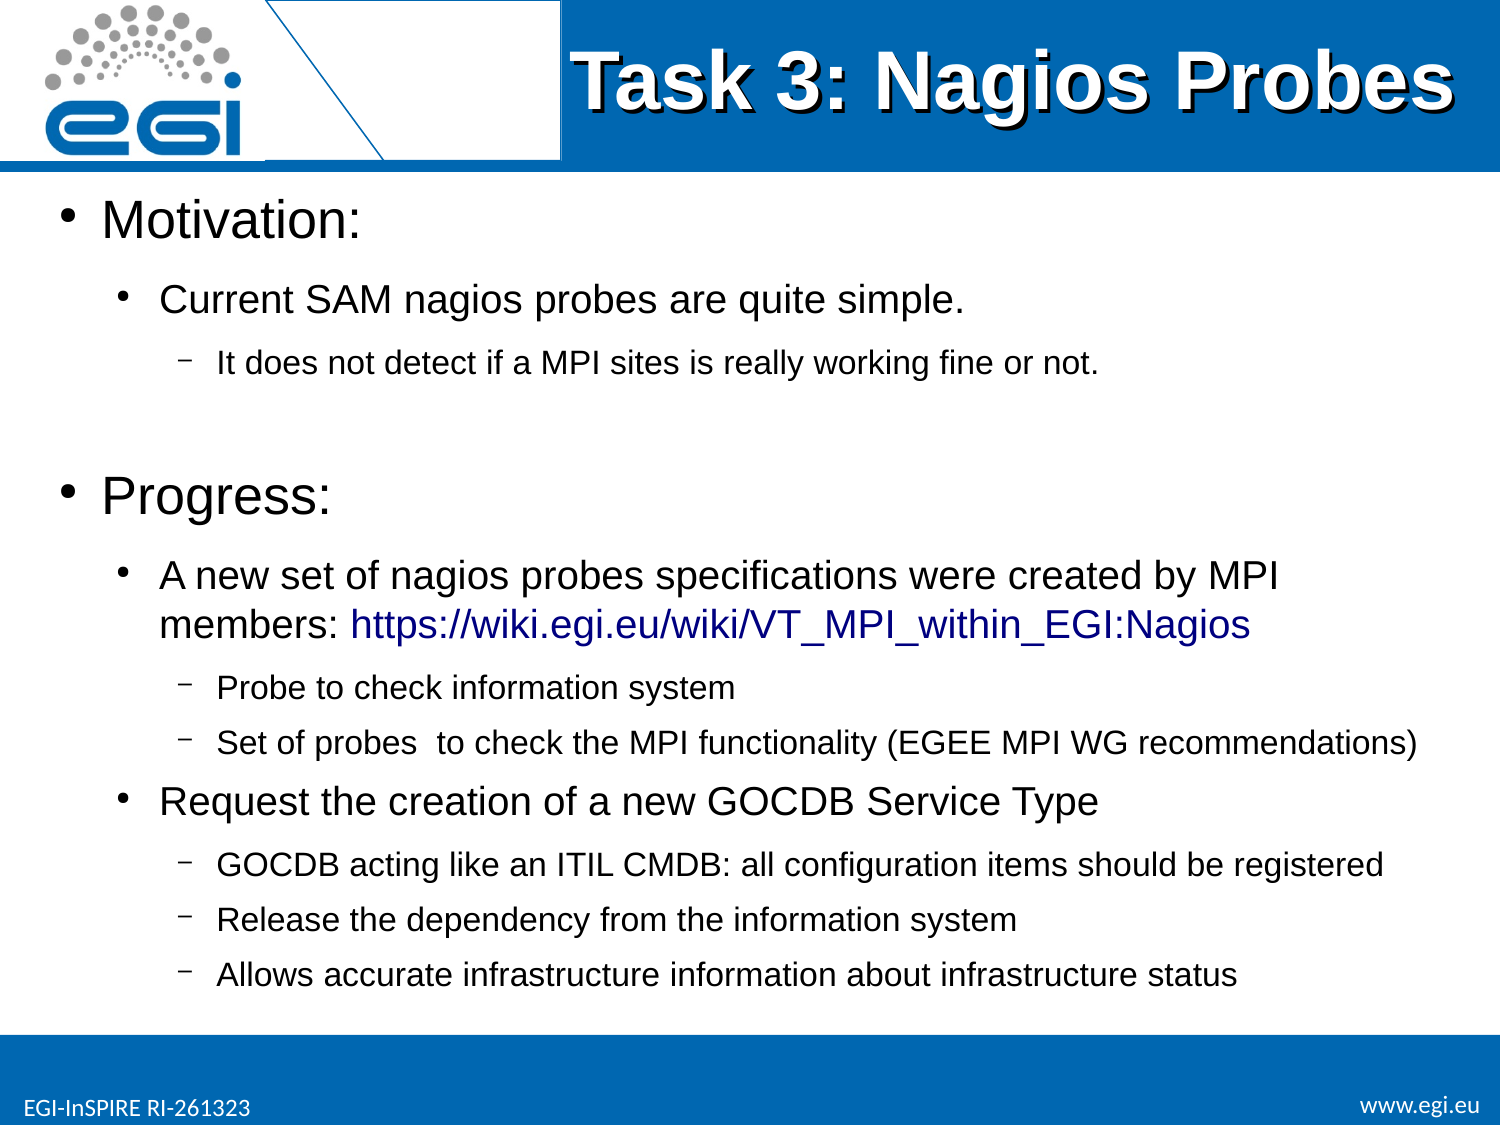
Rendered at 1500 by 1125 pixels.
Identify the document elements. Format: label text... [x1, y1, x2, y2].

list Motivation: Current SAM nagios probes are quite simple. It does not detect if a MPI sites is really working fine or not. Progress: A new set of nagios probes specifications were created by MPI members: https://wiki.egi.eu/wiki/VT_MPI_within_EGI:Nagios Probe to check information system Set of probes to check the MPI functionality (EGEE MPI WG recommendations) Request the creation of a new GOCDB Service Type GOCDB acting like an ITIL CMDB: all configuration items should be registered Release the dependency from the information system Allows accurate infrastructure information about infrastructure status [29, 177, 1471, 1004]
picture [0, 0, 265, 161]
title Task 3: Nagios Probes [348, 19, 1471, 161]
